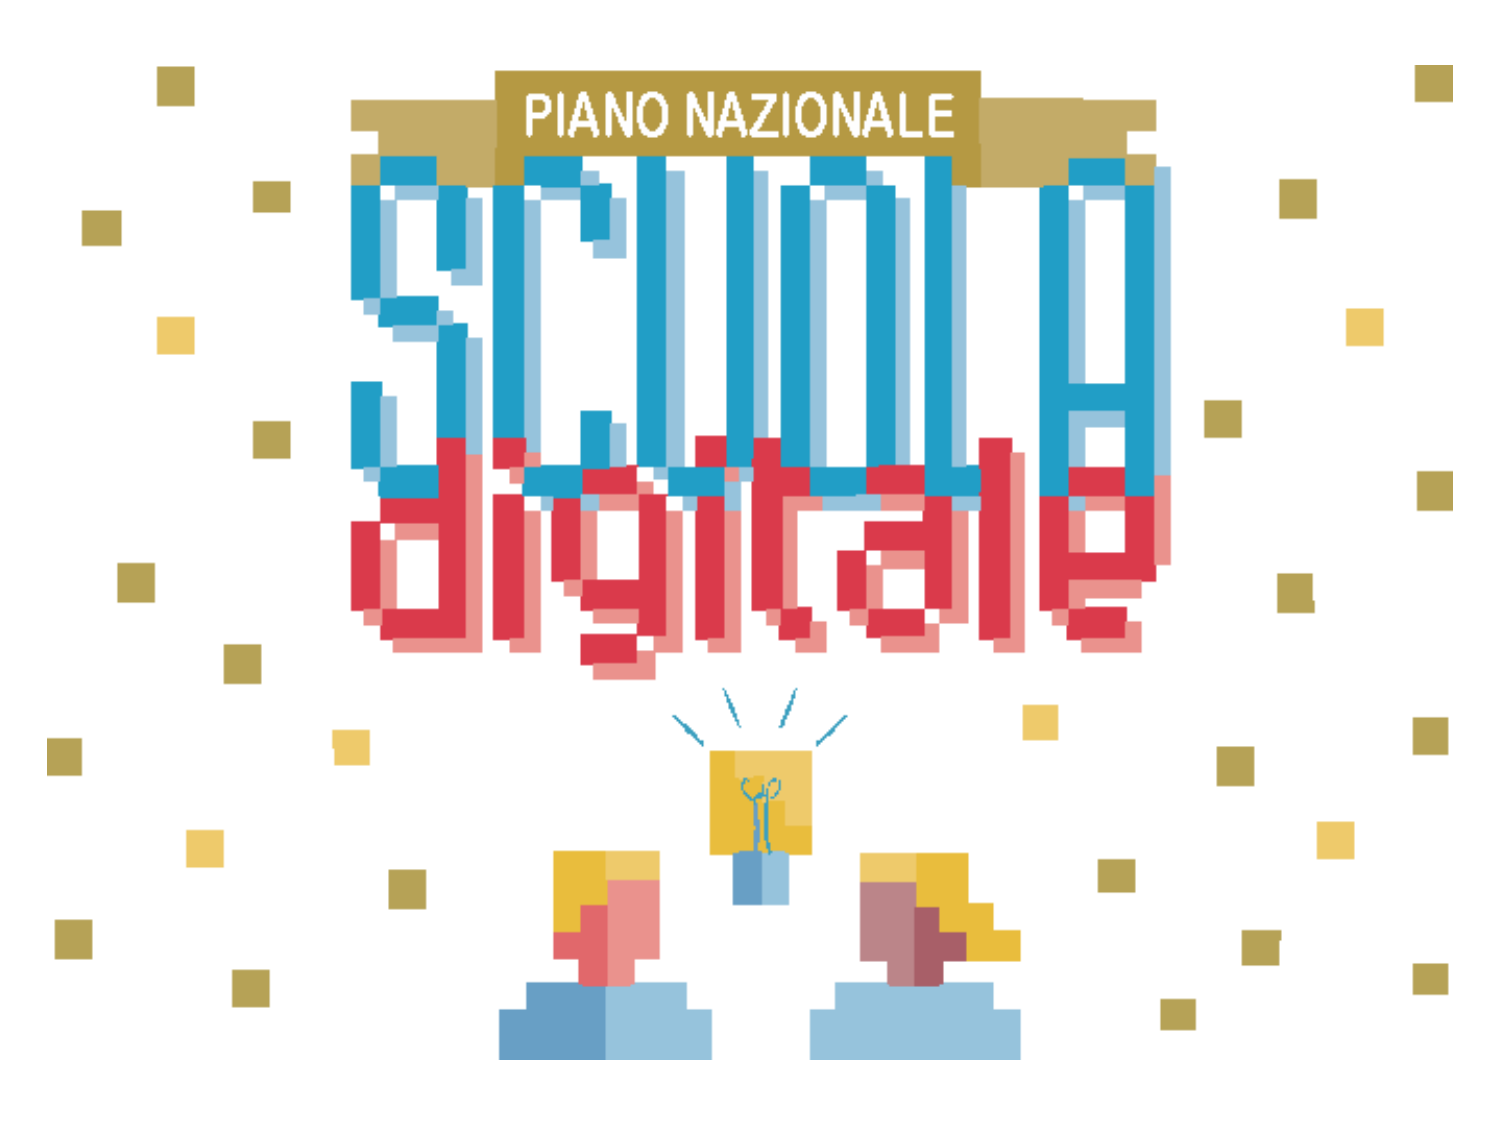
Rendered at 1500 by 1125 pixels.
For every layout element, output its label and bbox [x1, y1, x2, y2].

picture [47, 65, 1453, 1060]
